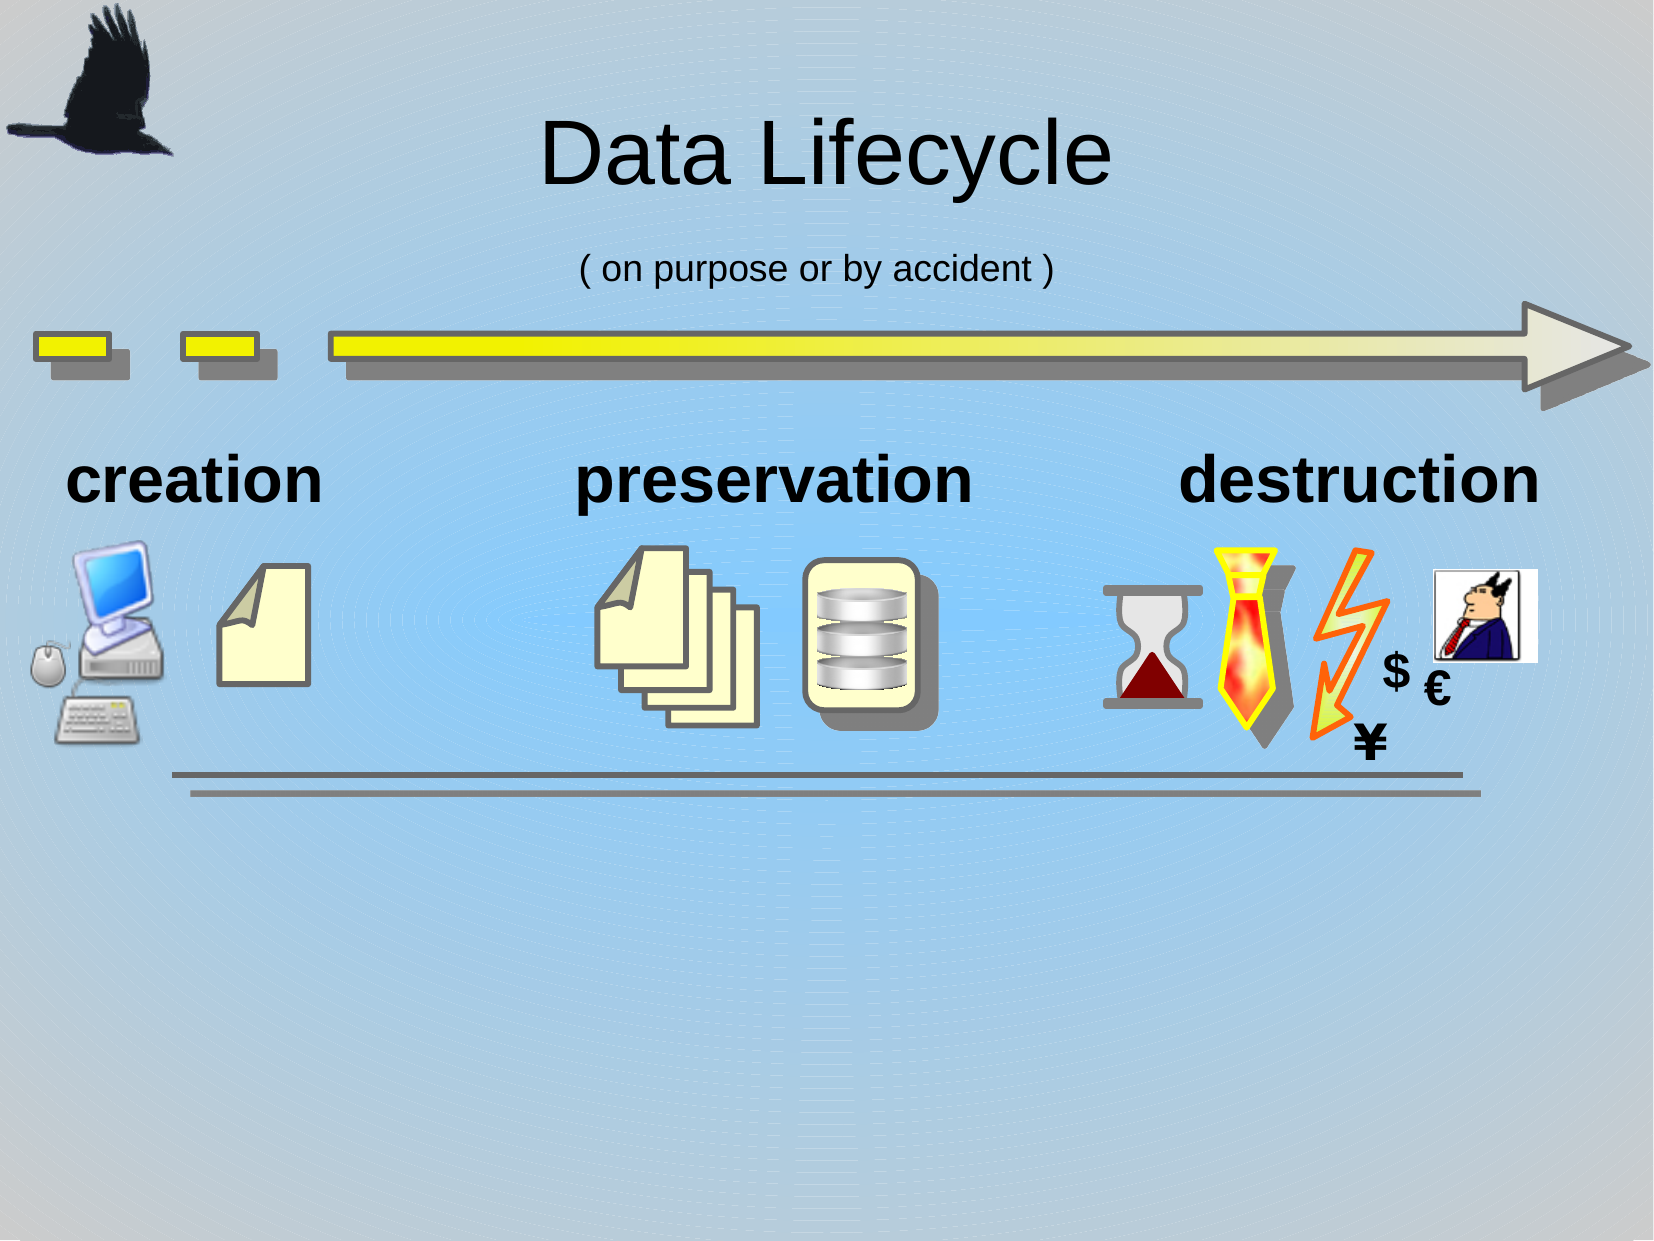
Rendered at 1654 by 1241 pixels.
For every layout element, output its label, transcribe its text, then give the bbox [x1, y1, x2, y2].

text_box [183, 333, 258, 359]
text_box [597, 548, 757, 726]
text_box [330, 303, 1630, 390]
text_box € [1409, 653, 1467, 724]
text_box [806, 698, 917, 711]
text_box creation [35, 441, 336, 542]
picture [802, 579, 921, 698]
text_box [35, 333, 110, 359]
picture [23, 540, 174, 753]
picture [0, 0, 178, 160]
text_box ( on purpose or by accident ) [560, 237, 1073, 300]
text_box [1216, 550, 1276, 728]
text_box preservation [539, 442, 992, 542]
text_box [1312, 550, 1388, 738]
text_box ¥ [1338, 706, 1403, 780]
picture [1433, 569, 1538, 663]
text_box $ [1367, 635, 1426, 707]
text_box destruction [1124, 441, 1577, 542]
text_box [1106, 587, 1201, 706]
text_box [805, 560, 918, 579]
title Data Lifecycle [82, 49, 1571, 257]
text_box [219, 565, 309, 685]
